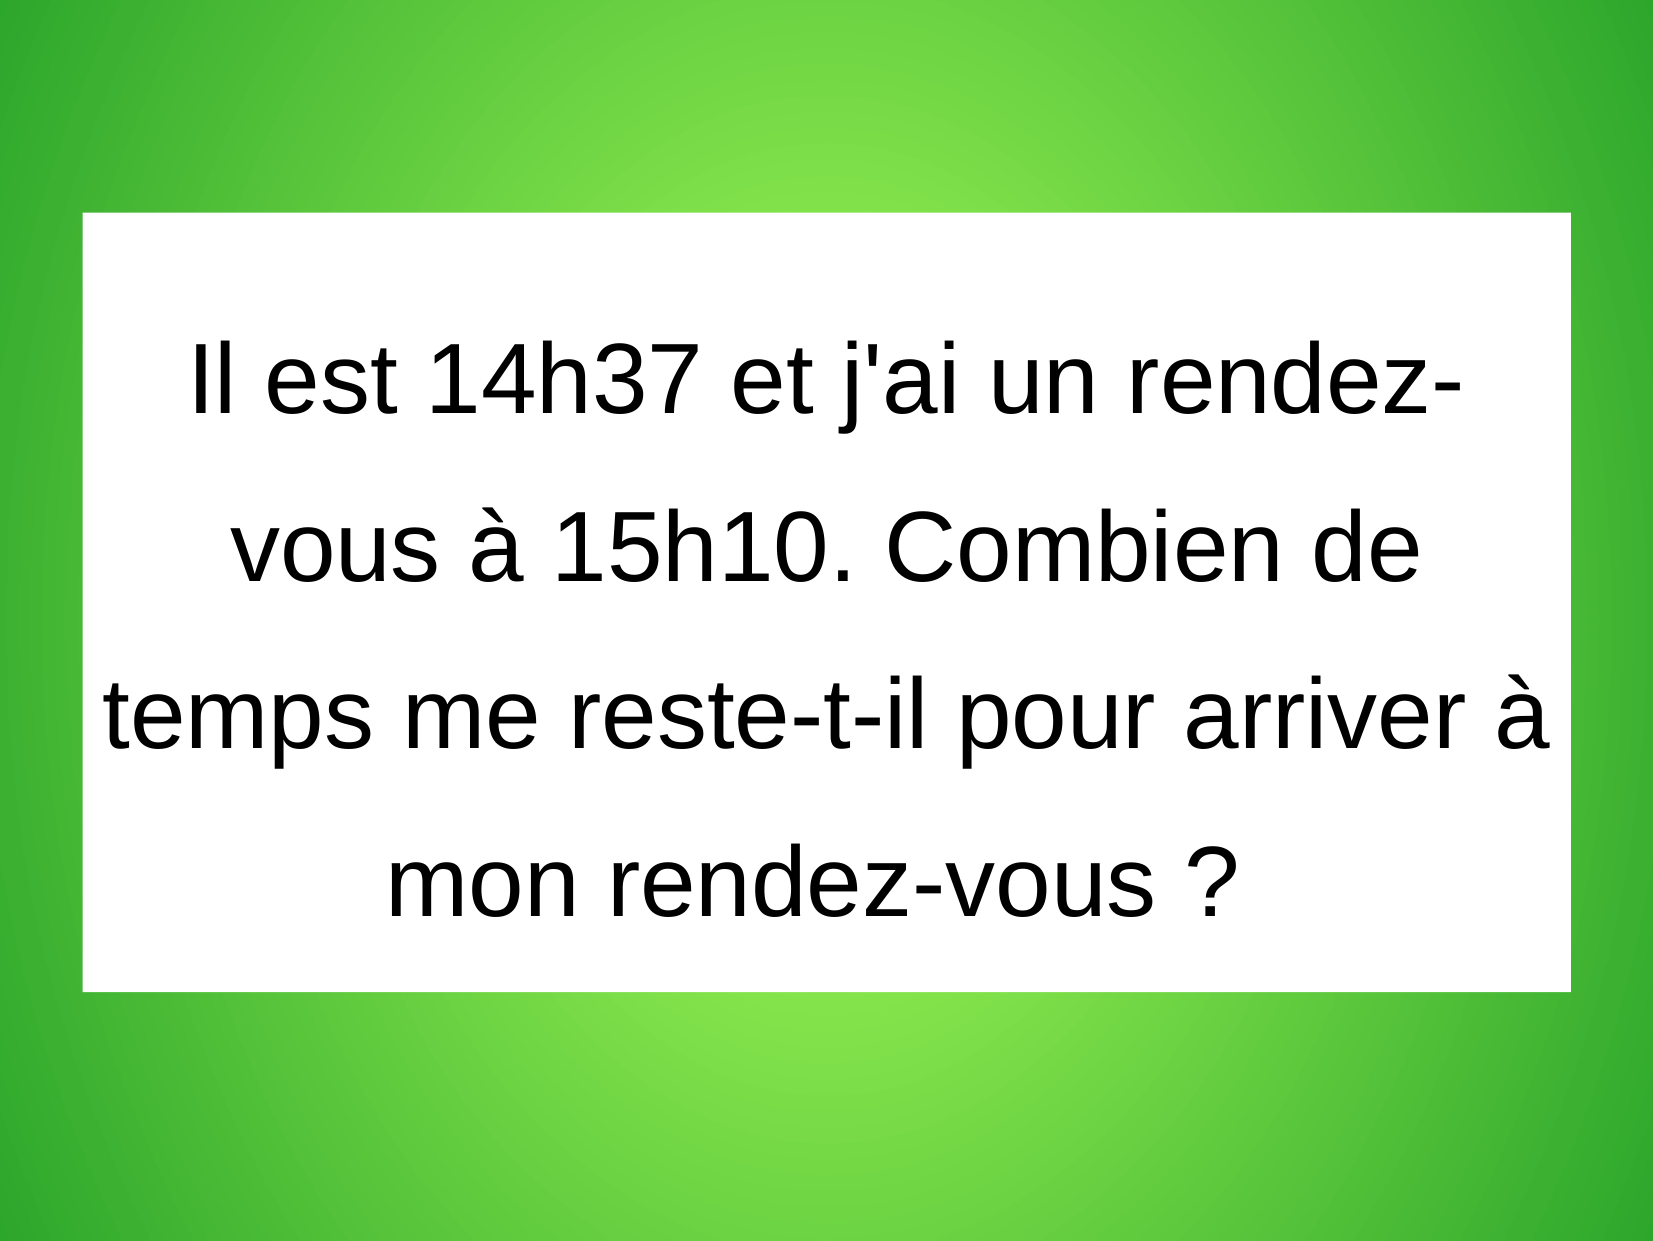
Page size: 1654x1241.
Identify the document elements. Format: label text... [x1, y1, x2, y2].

picture [0, 0, 1654, 1241]
subtitle Il est 14h37 et j'ai un rendez-vous à 15h10. Combien de temps me reste-t-il pour arriver à mon rendez-vous ? [82, 212, 1571, 993]
